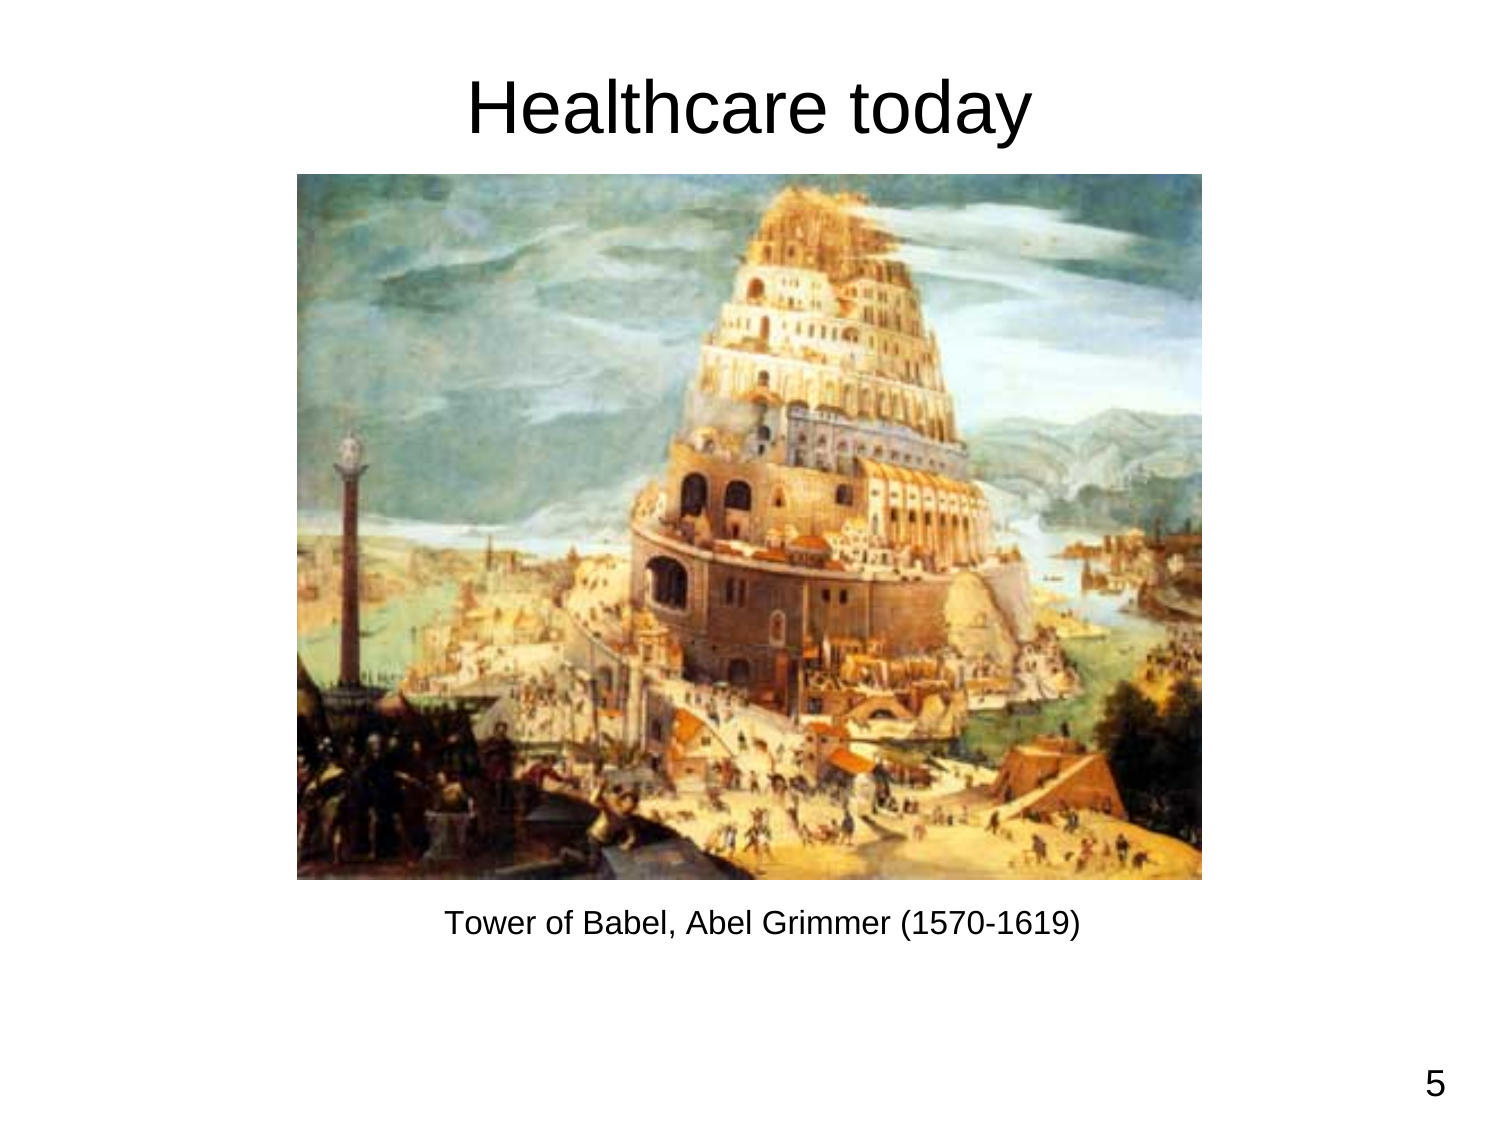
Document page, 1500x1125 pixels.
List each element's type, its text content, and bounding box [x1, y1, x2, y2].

picture [297, 174, 1202, 880]
text_box Tower of Babel, Abel Grimmer (1570-1619) [429, 893, 1097, 950]
title Healthcare today [75, 9, 1425, 198]
